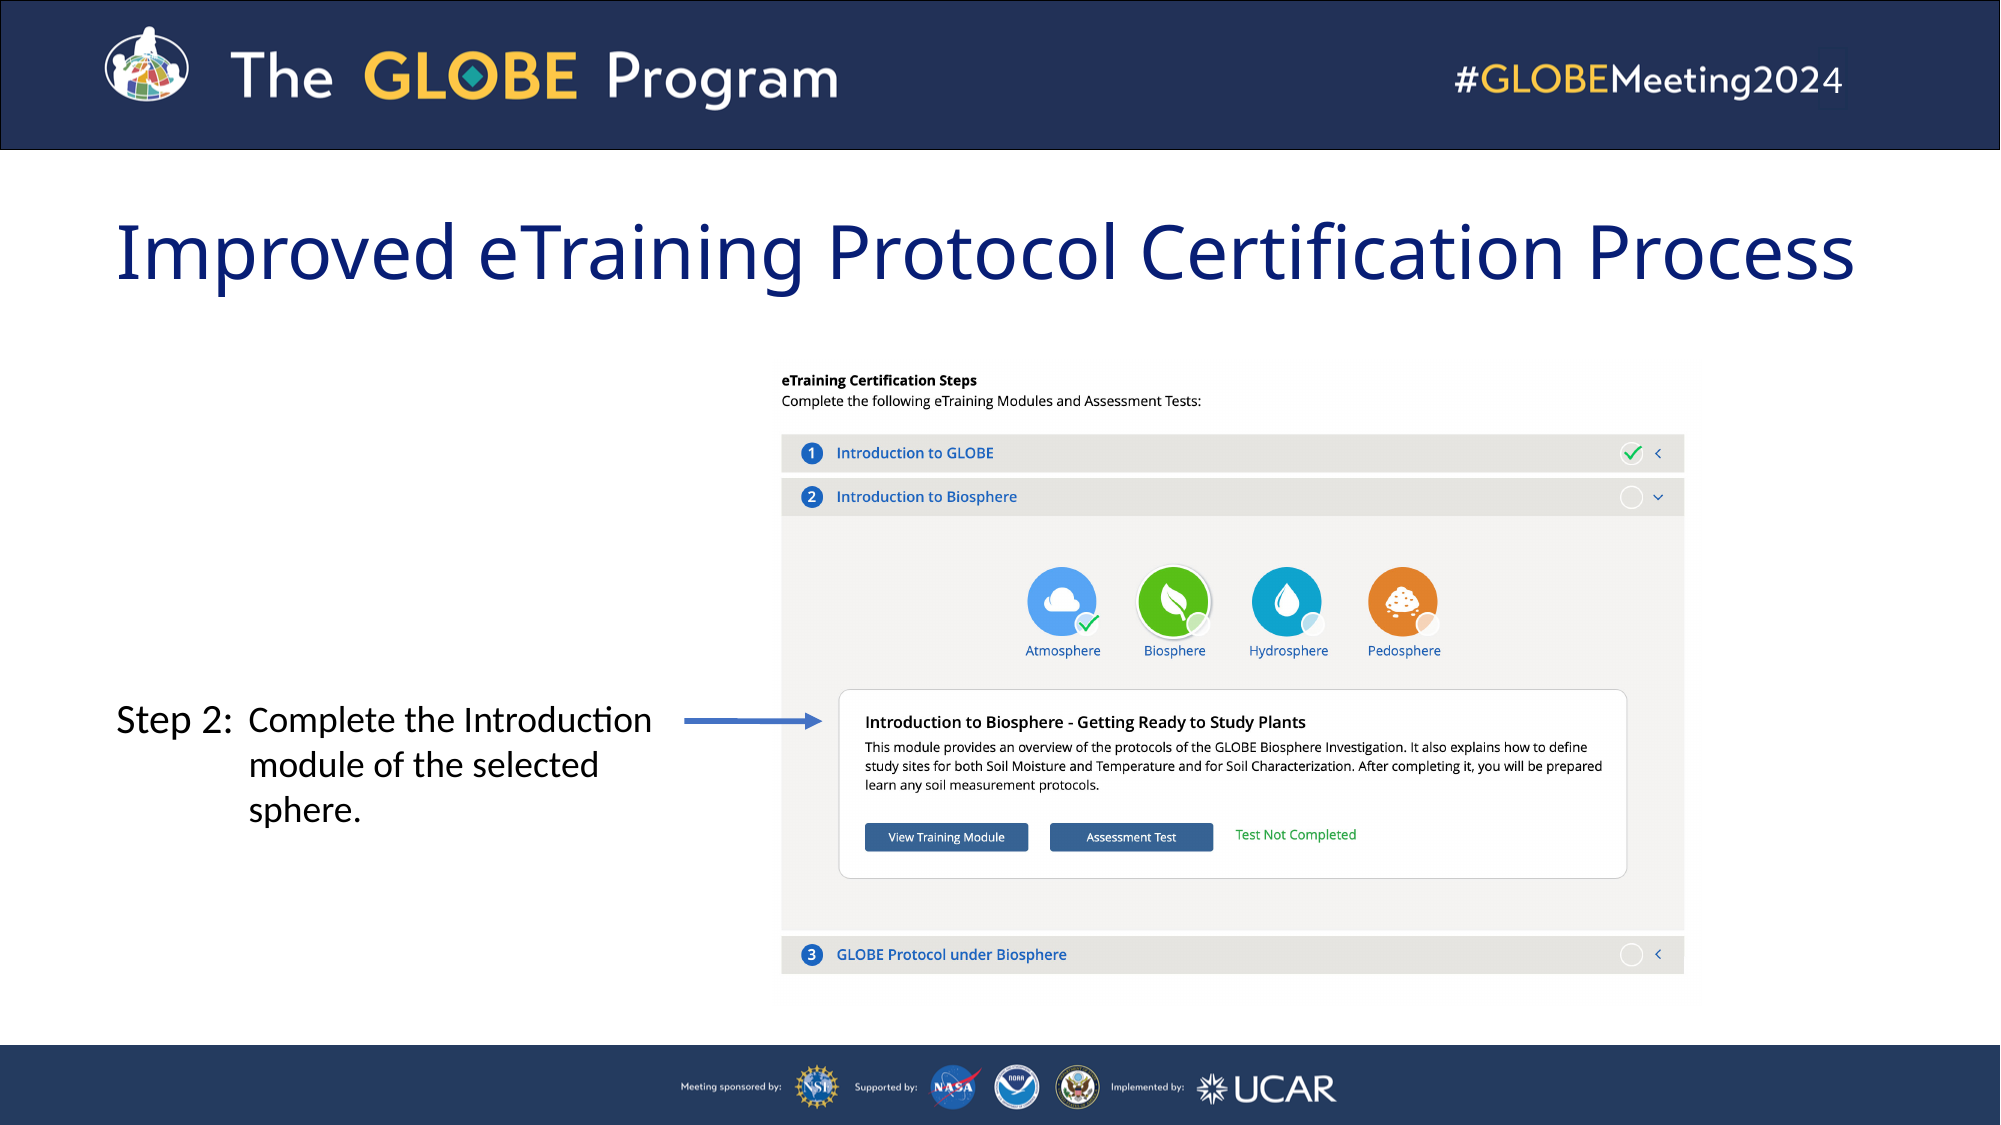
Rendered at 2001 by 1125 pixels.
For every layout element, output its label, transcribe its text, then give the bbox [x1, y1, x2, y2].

text_box Complete the Introduction module of the selected sphere. [233, 687, 685, 838]
picture [772, 359, 1702, 1006]
text_box Step 2: [101, 684, 261, 750]
picture [0, 1045, 2000, 1125]
text_box Improved eTraining Protocol Certification Process [101, 216, 1927, 303]
picture [1, 1, 1999, 149]
